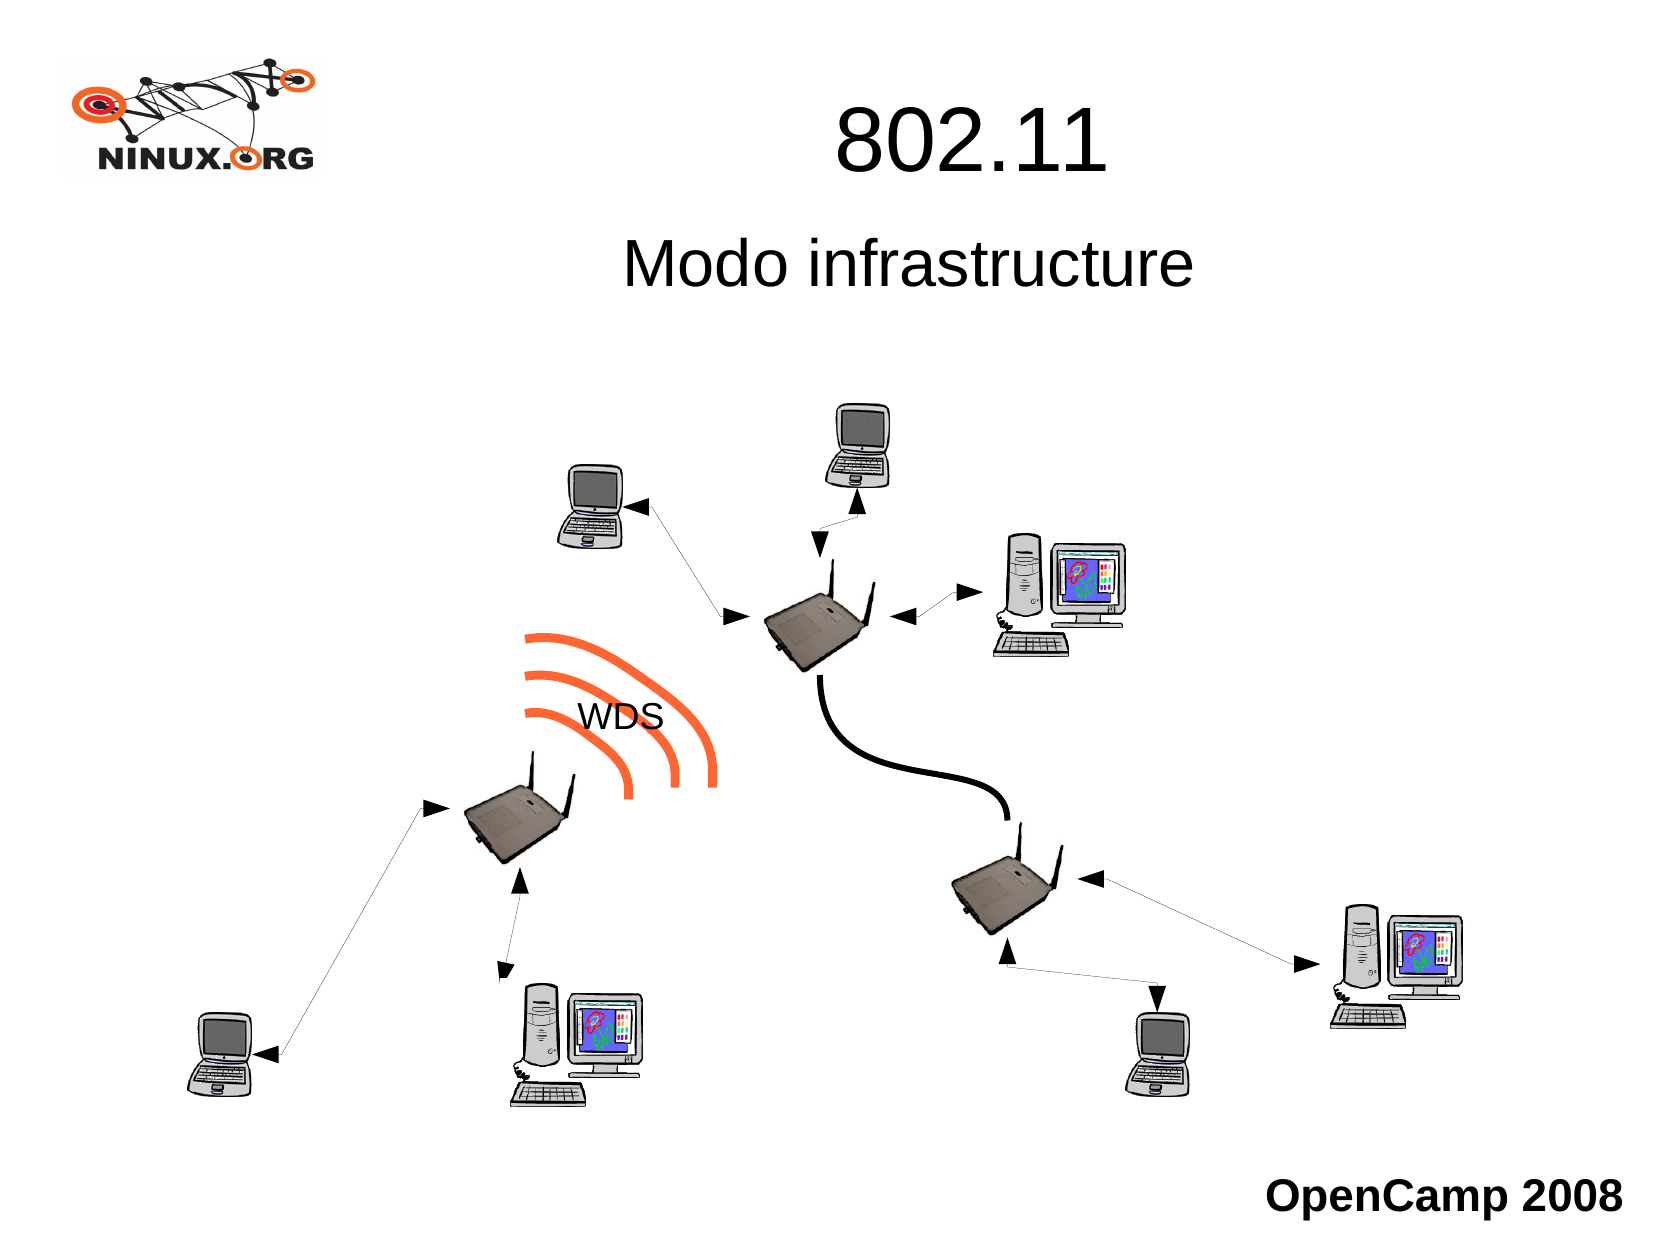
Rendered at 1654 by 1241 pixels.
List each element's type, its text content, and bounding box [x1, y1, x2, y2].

picture [59, 58, 323, 178]
text_box WDS [562, 688, 713, 751]
picture [825, 403, 890, 488]
title 802.11 [383, 43, 1565, 189]
picture [750, 557, 890, 676]
text_box OpenCamp 2008 [1237, 1162, 1651, 1237]
picture [937, 820, 1078, 938]
picture [450, 749, 590, 867]
subtitle Modo infrastructure [165, 189, 1654, 338]
picture [500, 978, 643, 1107]
picture [187, 1012, 252, 1097]
picture [557, 464, 623, 550]
picture [1320, 899, 1463, 1029]
picture [983, 528, 1126, 657]
picture [1125, 1012, 1190, 1097]
